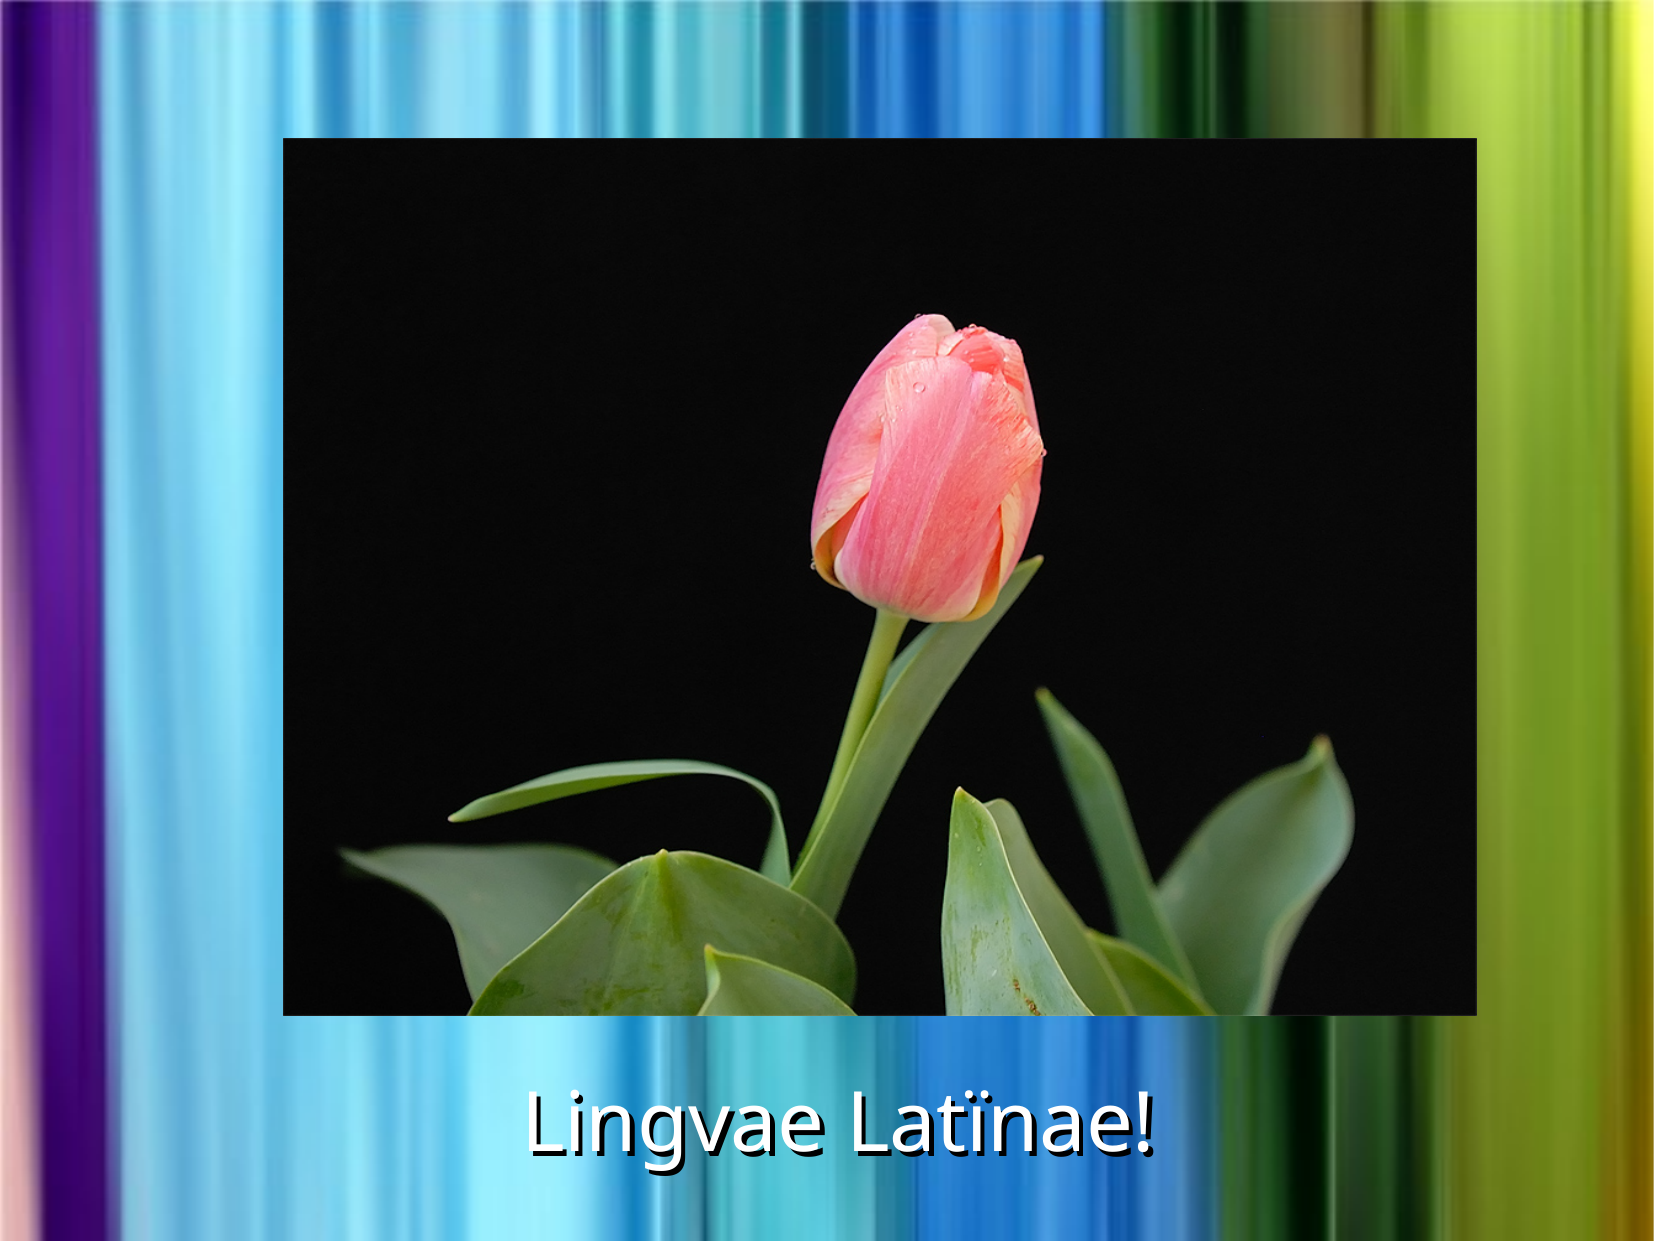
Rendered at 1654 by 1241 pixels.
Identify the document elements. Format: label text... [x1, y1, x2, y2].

picture [0, 0, 1654, 1241]
title Lingvae Latïnae! [94, 1015, 1583, 1223]
